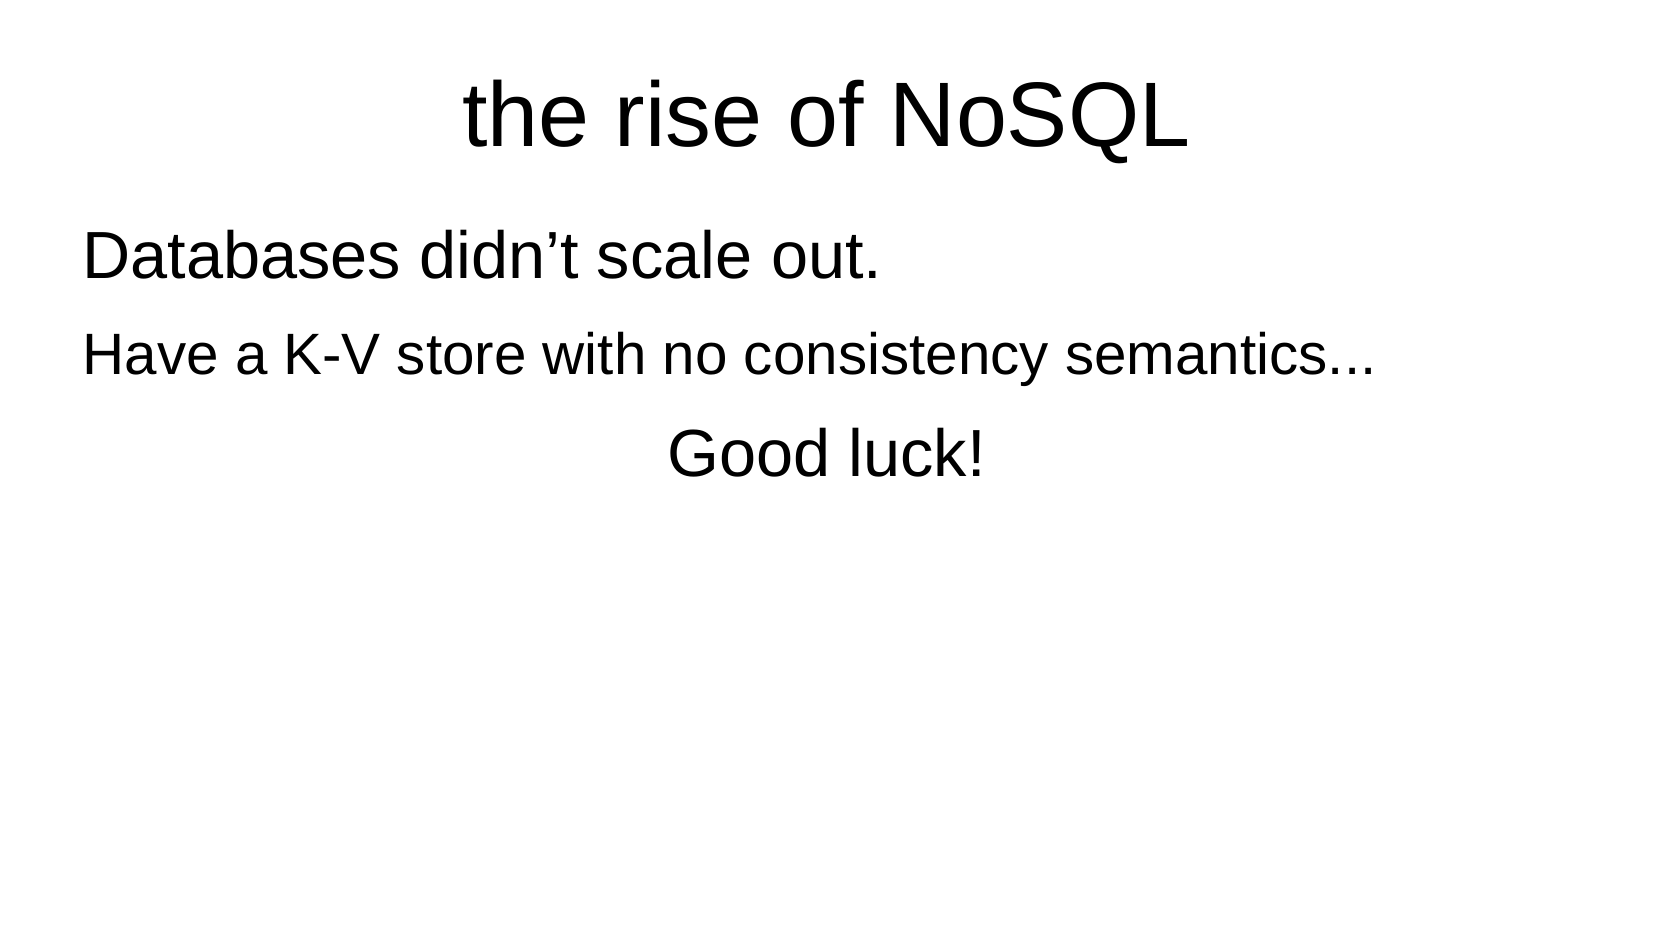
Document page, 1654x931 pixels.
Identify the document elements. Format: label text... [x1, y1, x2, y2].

list Databases didn’t scale out. Have a K-V store with no consistency semantics... Good luck! [82, 217, 1571, 758]
title the rise of NoSQL [82, 37, 1571, 193]
